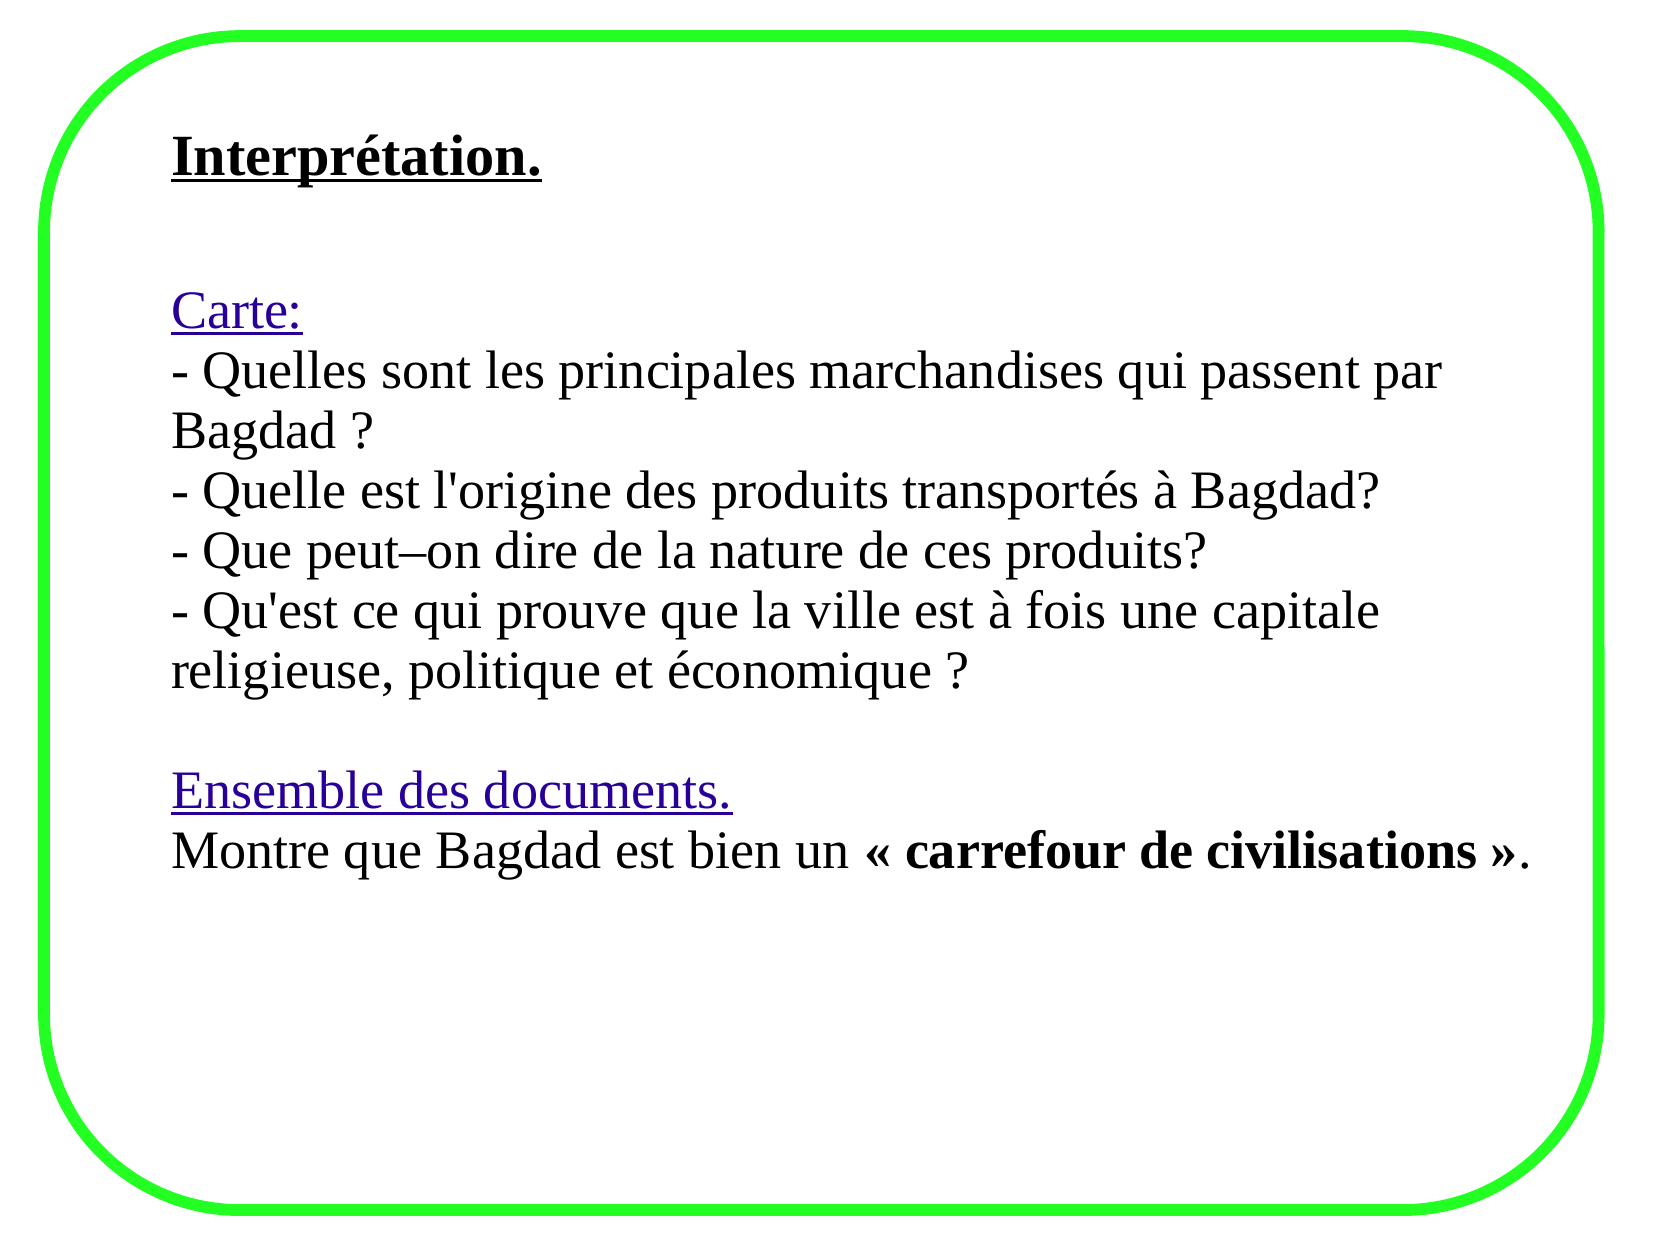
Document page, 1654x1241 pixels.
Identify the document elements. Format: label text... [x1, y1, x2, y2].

text_box Interprétation. Carte: - Quelles sont les principales marchandises qui passent par Bagdad ? - Quelle est l'origine des produits transportés à Bagdad? - Que peut–on dire de la nature de ces produits? - Qu'est ce qui prouve que la ville est à fois une capitale religieuse, politique et économique ? Ensemble des documents. Montre que Bagdad est bien un « carrefour de civilisations ». [156, 116, 1571, 945]
